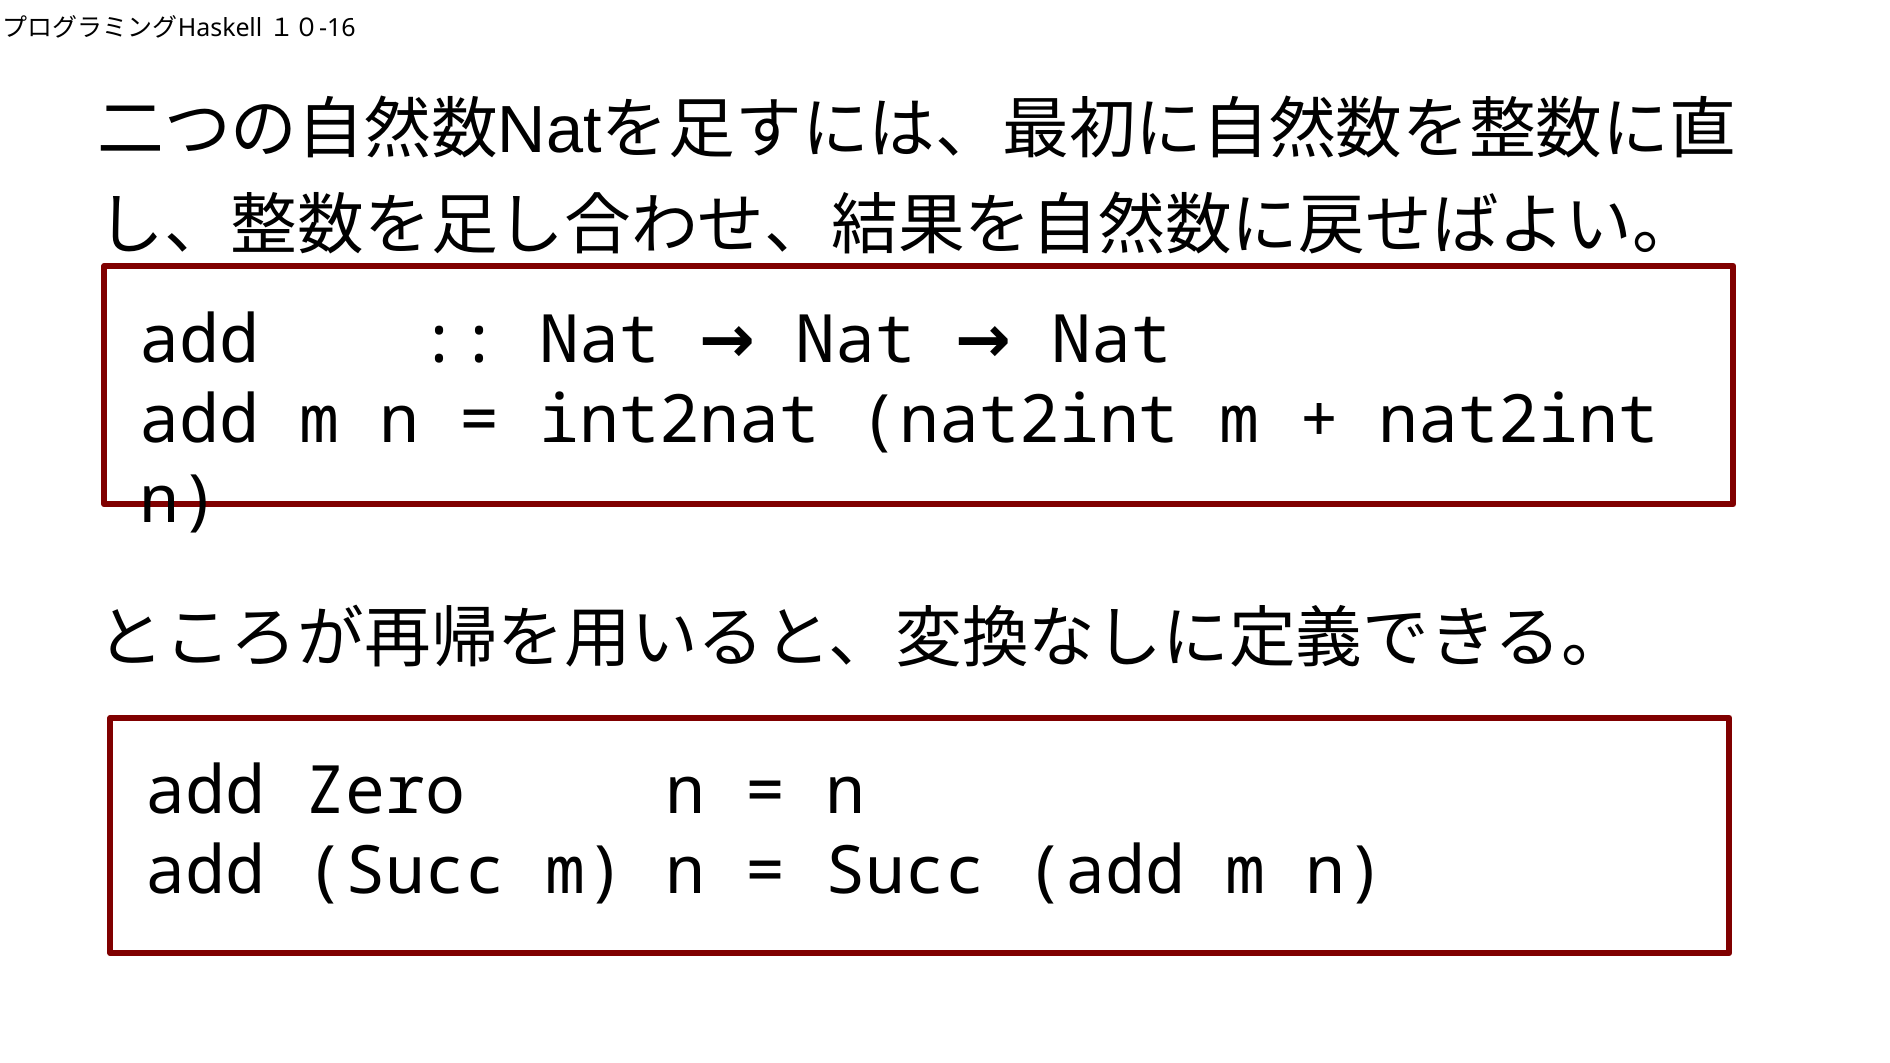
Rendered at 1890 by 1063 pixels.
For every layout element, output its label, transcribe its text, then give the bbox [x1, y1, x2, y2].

list ところが再帰を用いると、変換なしに定義できる。 [94, 580, 1796, 655]
list 二つの自然数Natを足すには、最初に自然数を整数に直し、整数を足し合わせ、結果を自然数に戻せばよい。 [94, 71, 1796, 220]
text_box add Zero n = n add (Succ m) n = Succ (add m n) [110, 717, 1730, 954]
text_box add :: Nat → Nat → Nat add m n = int2nat (nat2int m + nat2int n) [104, 265, 1734, 505]
